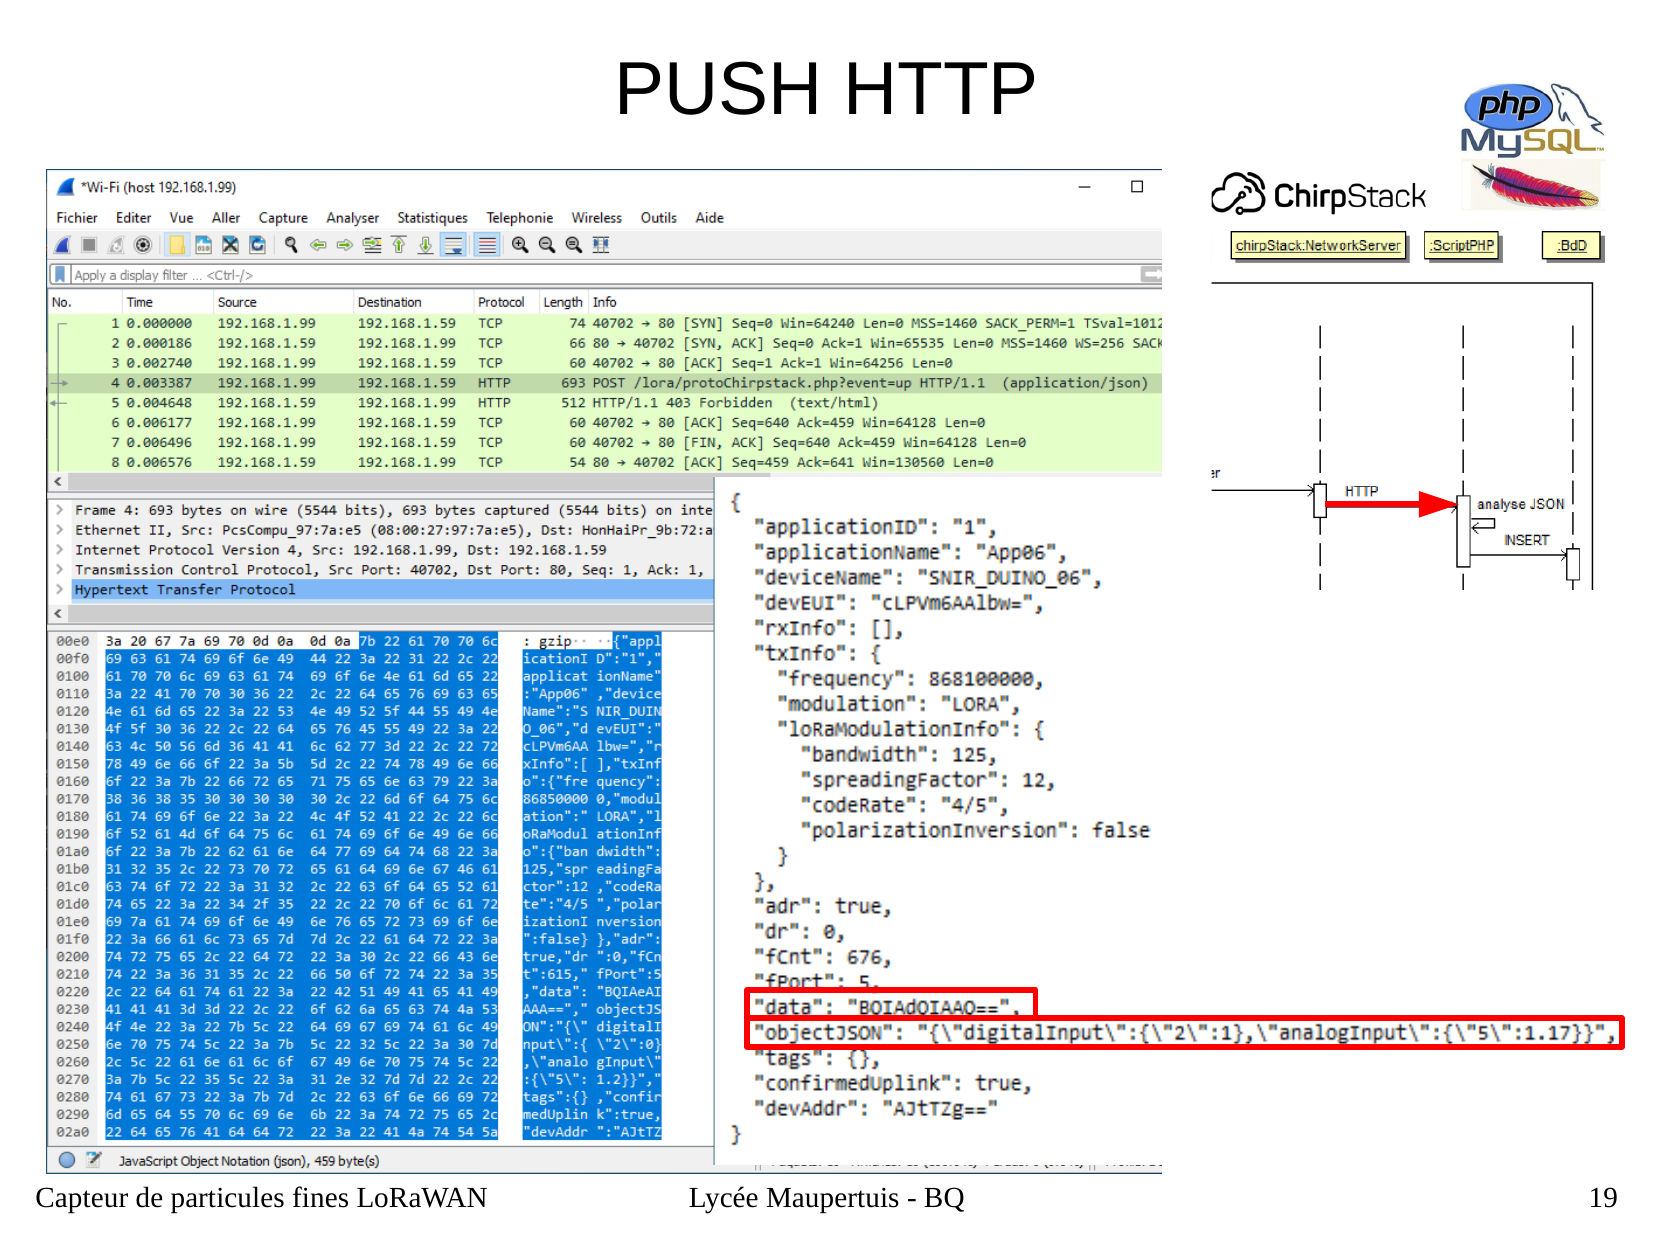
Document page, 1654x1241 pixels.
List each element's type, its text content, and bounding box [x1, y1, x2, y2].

picture [46, 71, 1644, 1174]
title PUSH HTTP [35, 35, 1619, 142]
